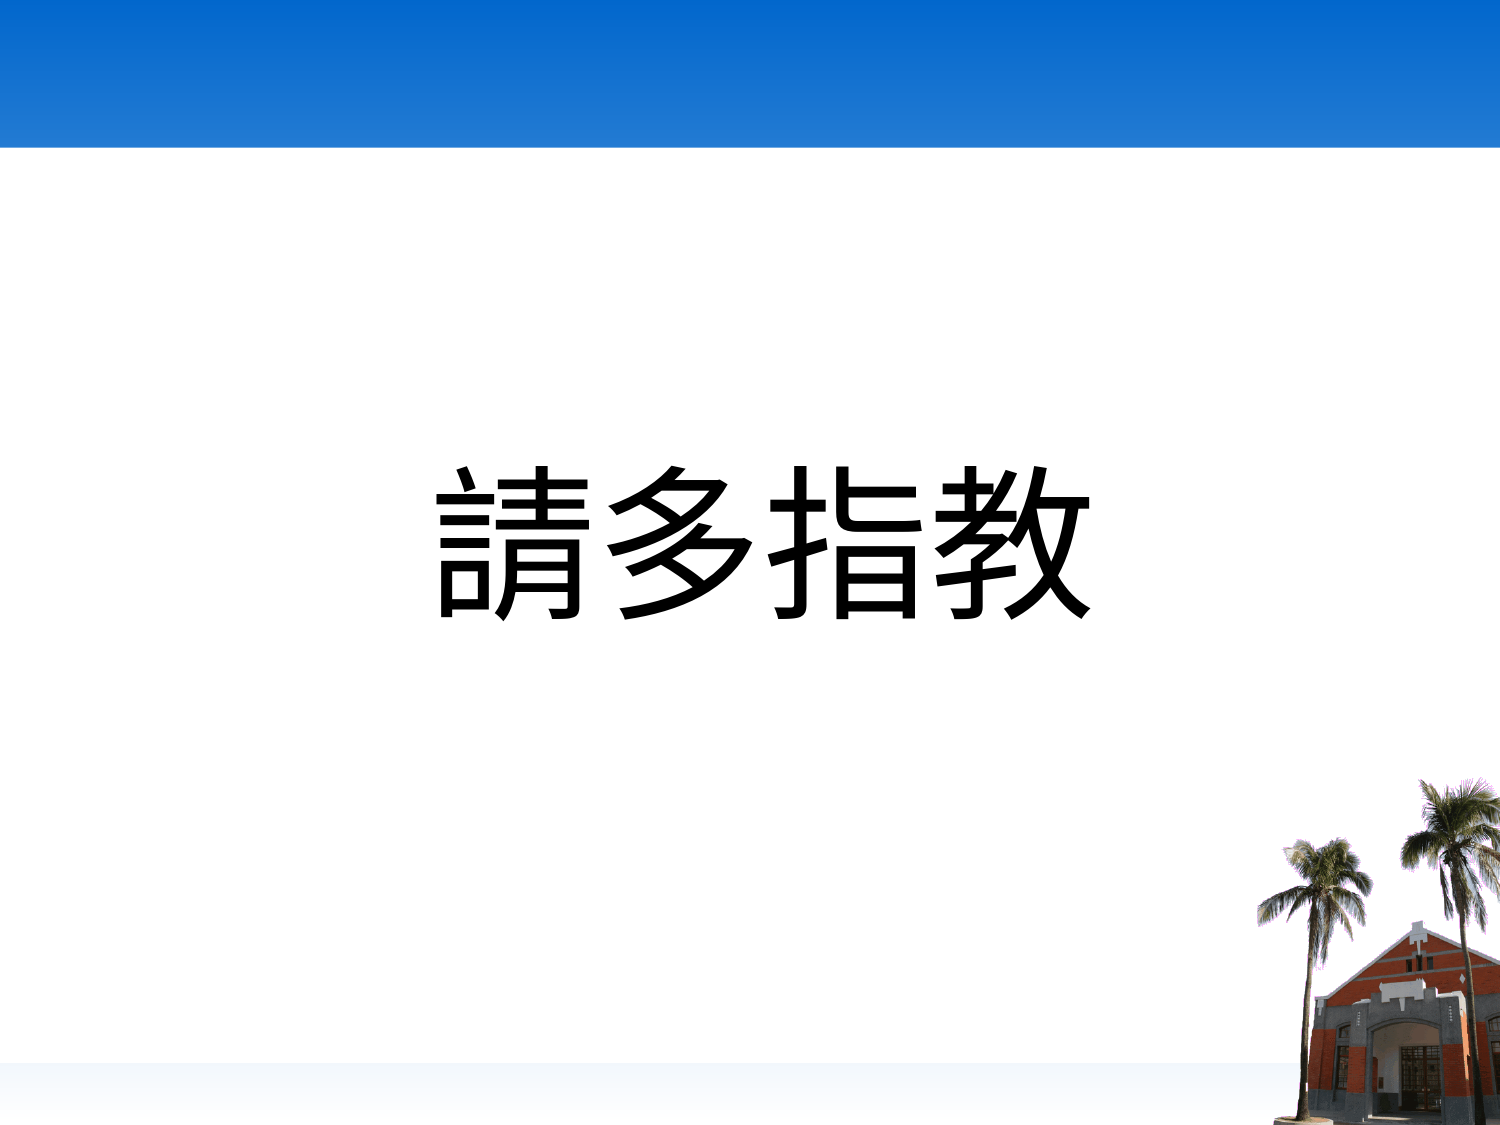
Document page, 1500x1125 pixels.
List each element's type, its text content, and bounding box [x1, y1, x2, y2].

list 請多指教 [88, 413, 1439, 653]
picture [1246, 738, 1500, 1125]
